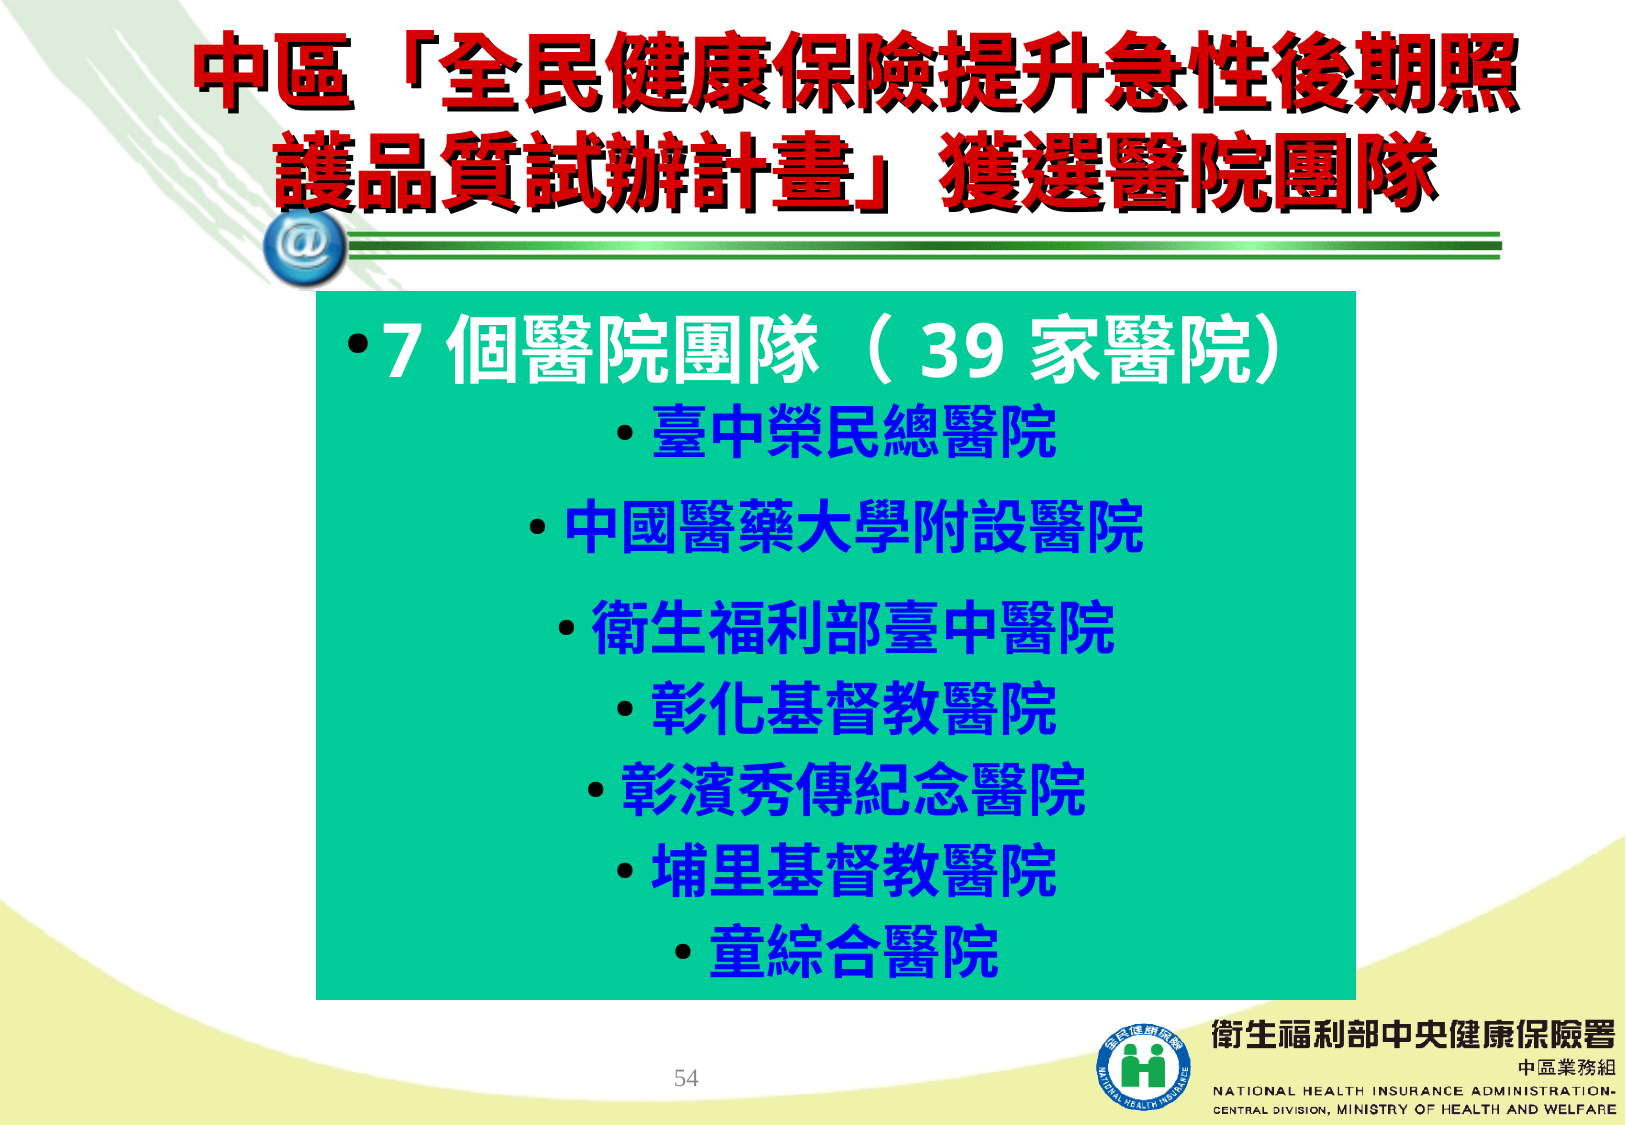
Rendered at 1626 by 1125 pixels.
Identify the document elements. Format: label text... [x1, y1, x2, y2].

table_cell 衛生福利部臺中醫院 [316, 595, 1356, 676]
table_cell 彰濱秀傳紀念醫院 [316, 757, 1356, 838]
table_cell 彰化基督教醫院 [316, 676, 1356, 757]
text_box [658, 1046, 1039, 1107]
table_header 7個醫院團隊（39家醫院） [316, 291, 1356, 400]
title 中區「全民健康保險提升急性後期照護品質試辦計畫」獲選醫院團隊 [151, 0, 1556, 237]
table_cell 臺中榮民總醫院 [316, 400, 1356, 495]
table_cell 童綜合醫院 [316, 919, 1356, 1000]
list [221, 314, 1544, 1006]
table_cell 埔里基督教醫院 [316, 838, 1356, 919]
table_cell 中國醫藥大學附設醫院 [316, 495, 1356, 595]
